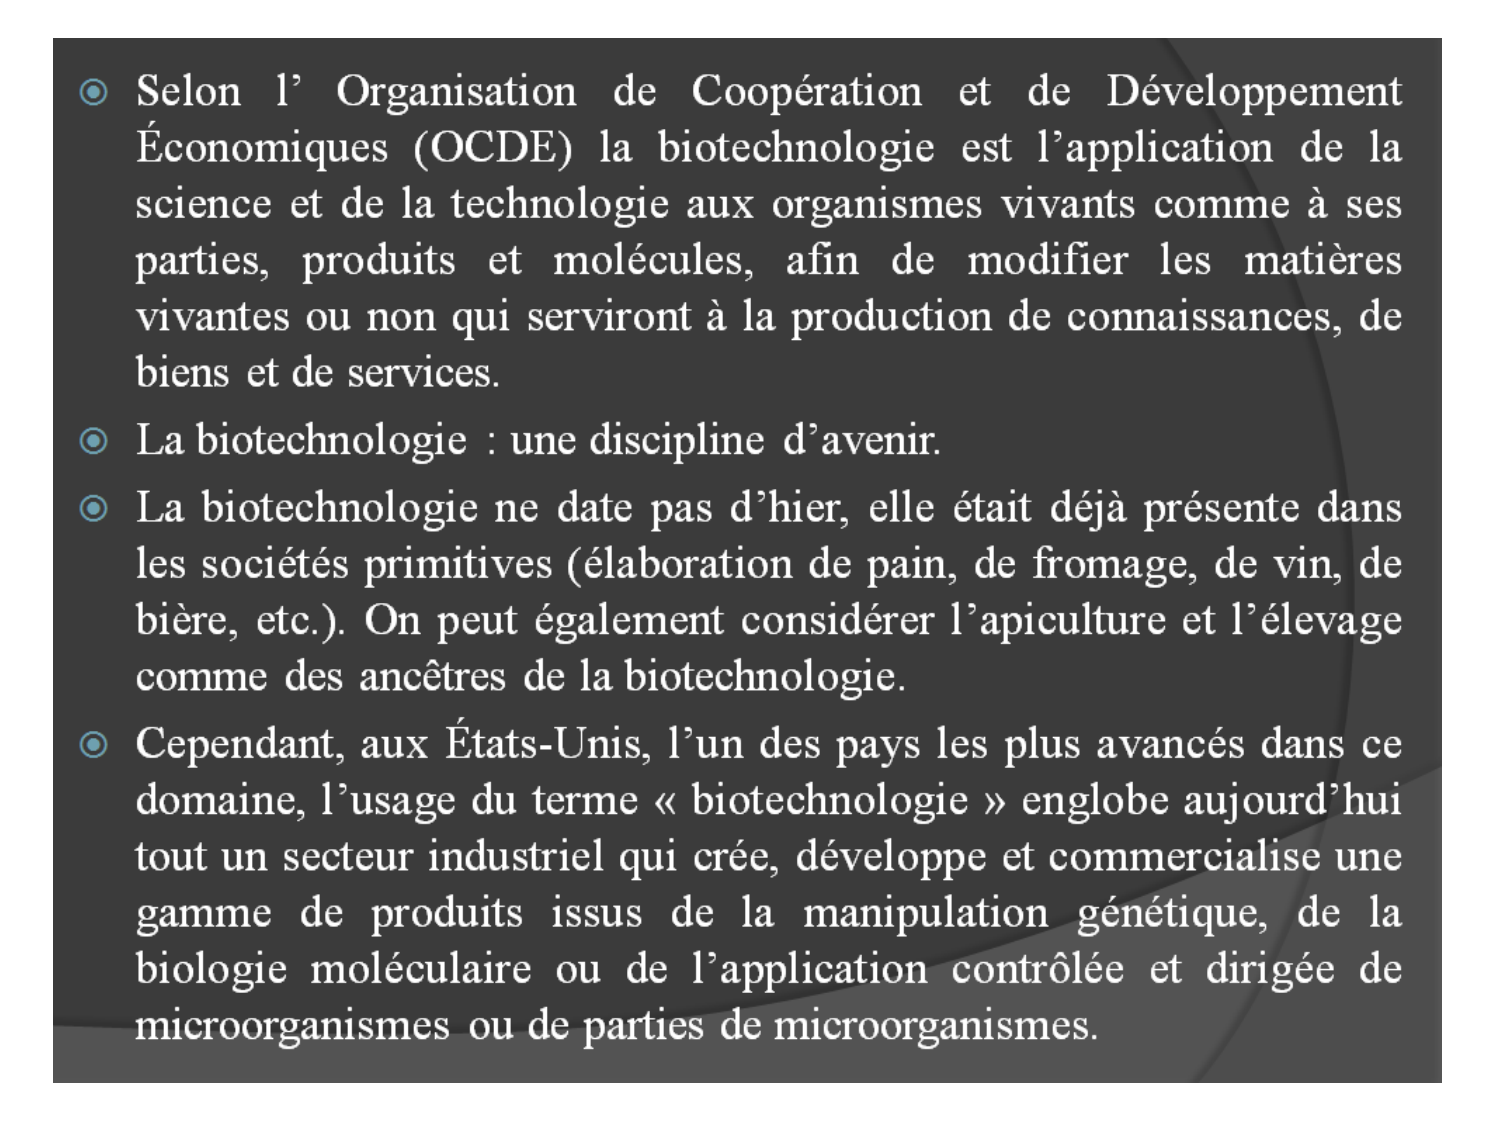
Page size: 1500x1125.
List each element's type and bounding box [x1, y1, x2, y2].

picture [53, 38, 1442, 1083]
